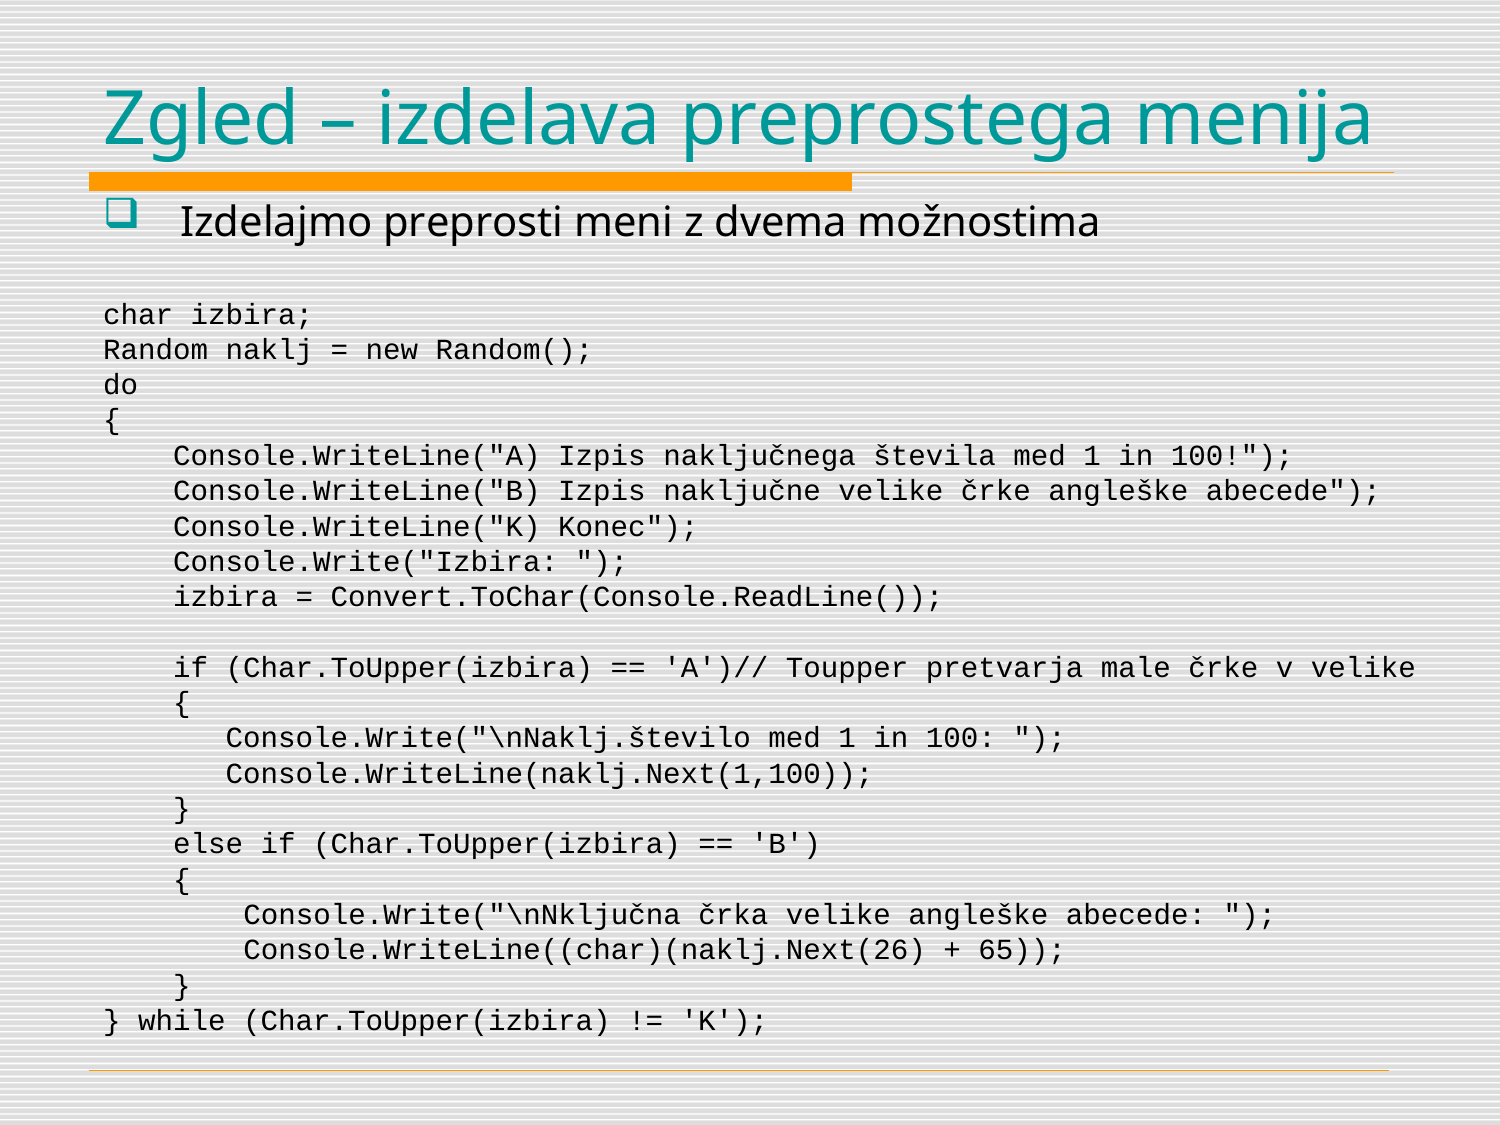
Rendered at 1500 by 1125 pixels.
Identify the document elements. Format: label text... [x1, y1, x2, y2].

title Zgled – izdelava preprostega menija [88, 54, 1401, 167]
list Izdelajmo preprosti meni z dvema možnostima char izbira; Random naklj = new Random(); do { Console.WriteLine("A) Izpis naključnega števila med 1 in 100!"); Console.WriteLine("B) Izpis naključne velike črke angleške abecede"); Console.WriteLine("K) Konec"); Console.Write("Izbira: "); izbira = Convert.ToChar(Console.ReadLine()); if (Char.ToUpper(izbira) == 'A')// Toupper pretvarja male črke v velike { Console.Write("\nNaklj.število med 1 in 100: "); Console.WriteLine(naklj.Next(1,100)); } else if (Char.ToUpper(izbira) == 'B') { Console.Write("\nNključna črka velike angleške abecede: "); Console.WriteLine((char)(naklj.Next(26) + 65)); } } while (Char.ToUpper(izbira) != 'K'); [88, 196, 1483, 1059]
picture [0, 0, 1500, 1125]
